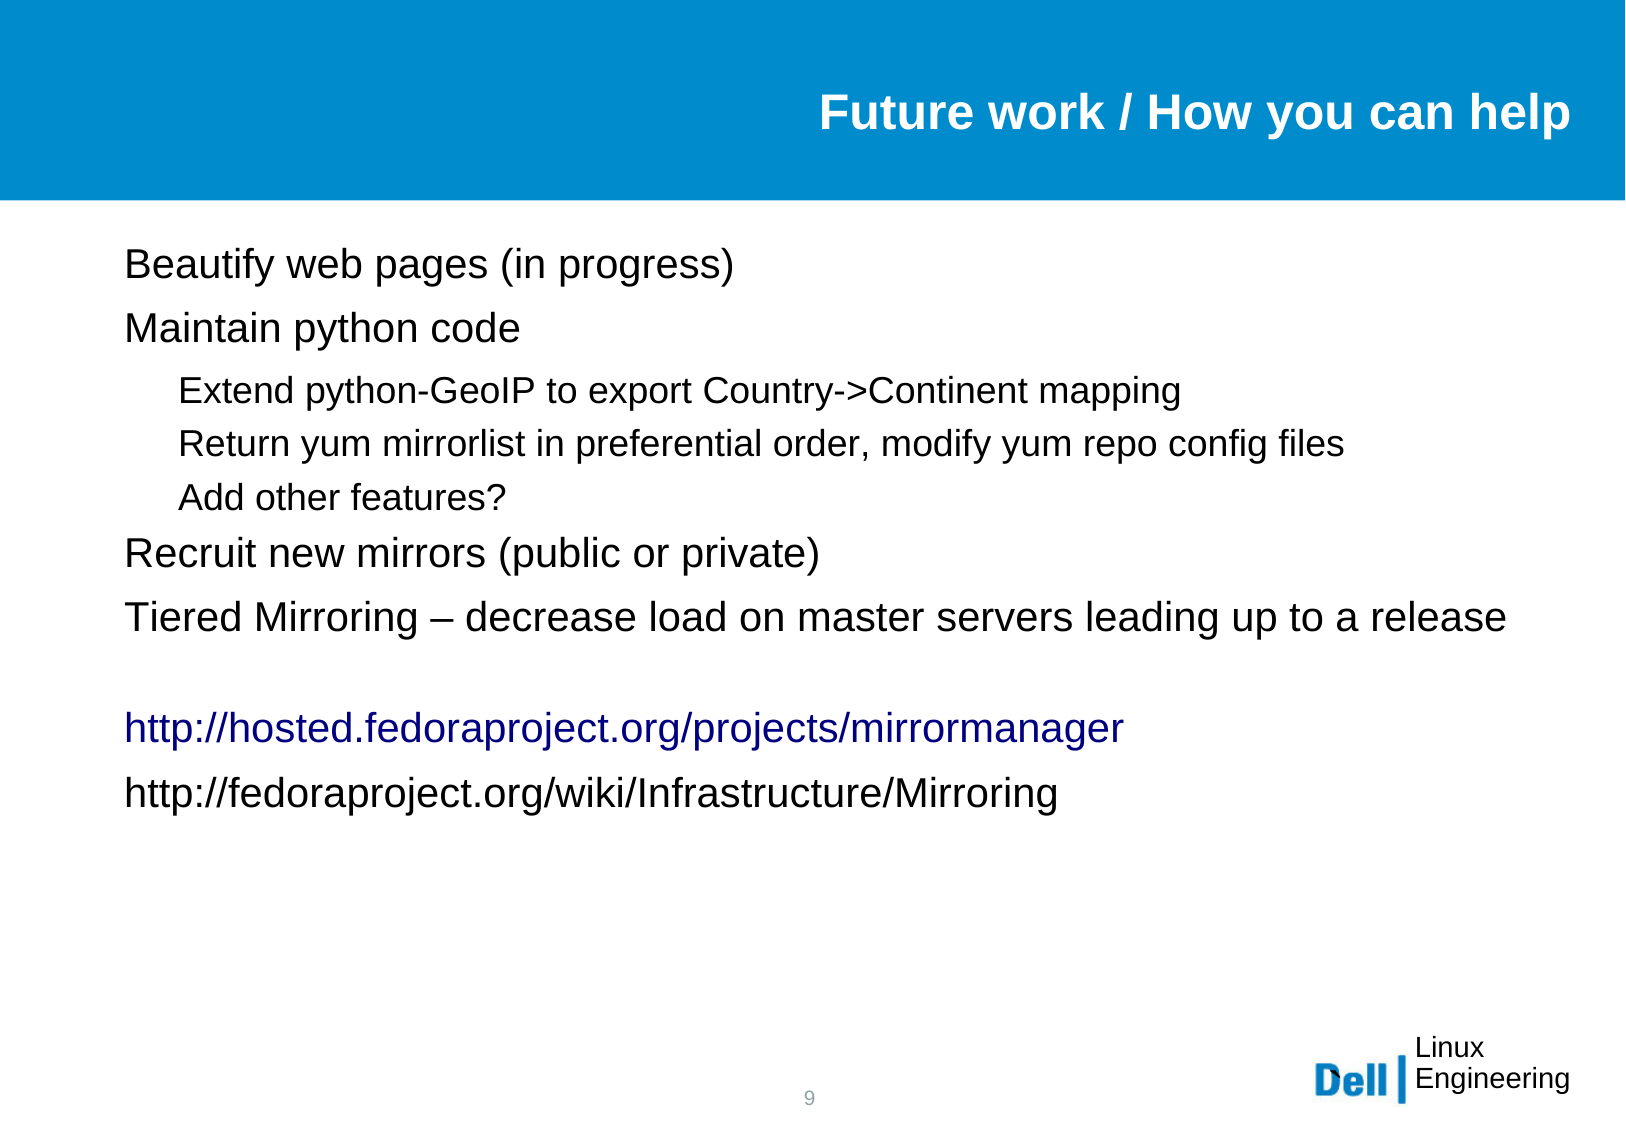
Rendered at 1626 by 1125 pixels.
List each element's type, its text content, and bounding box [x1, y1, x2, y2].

list Beautify web pages (in progress) Maintain python code Extend python-GeoIP to export Country->Continent mapping Return yum mirrorlist in preferential order, modify yum repo config files Add other features? Recruit new mirrors (public or private) Tiered Mirroring – decrease load on master servers leading up to a release http://hosted.fedoraproject.org/projects/mirrormanager http://fedoraproject.org/wiki/Infrastructure/Mirroring [121, 240, 1572, 983]
picture [1312, 1053, 1409, 1107]
title Future work / How you can help [121, 44, 1573, 180]
